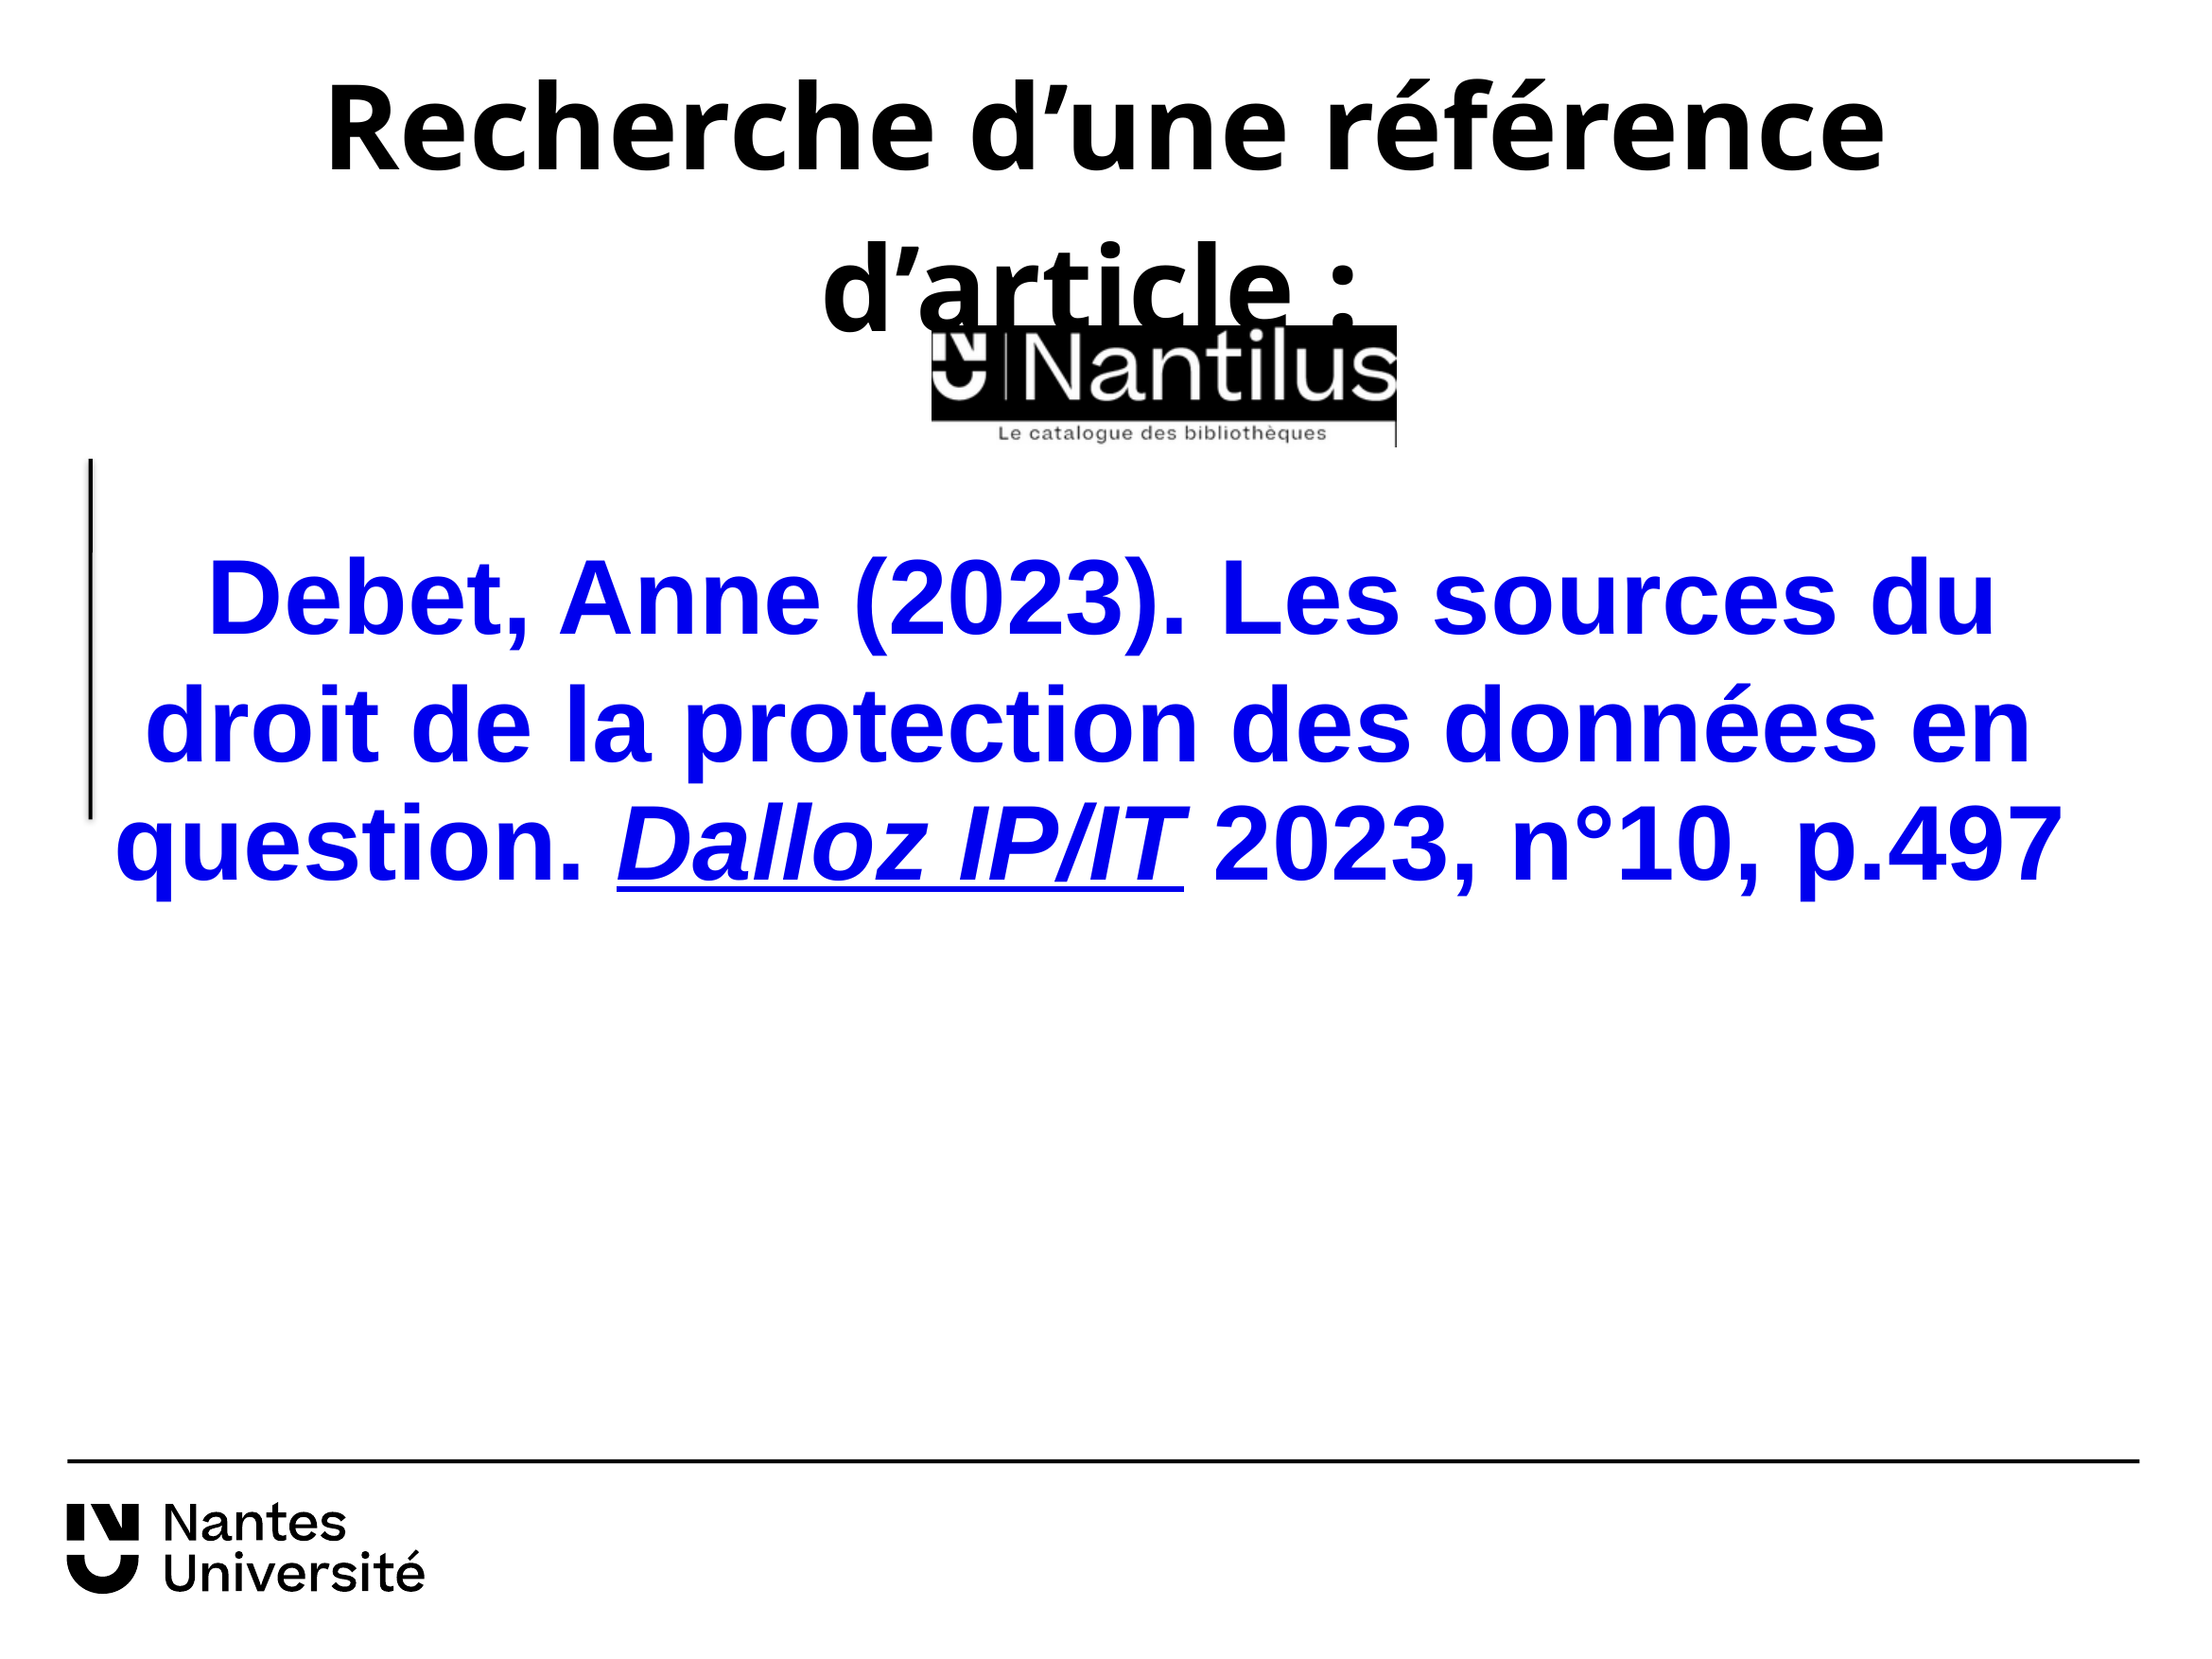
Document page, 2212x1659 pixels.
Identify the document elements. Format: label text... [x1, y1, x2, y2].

picture [932, 325, 1397, 447]
subtitle Debet, Anne (2023). Les sources du droit de la protection des données en question. Dalloz IP/IT 2023, n°10, p.497 [113, 375, 2066, 1179]
title Recherche d’une référence d’article : [110, 55, 2101, 354]
